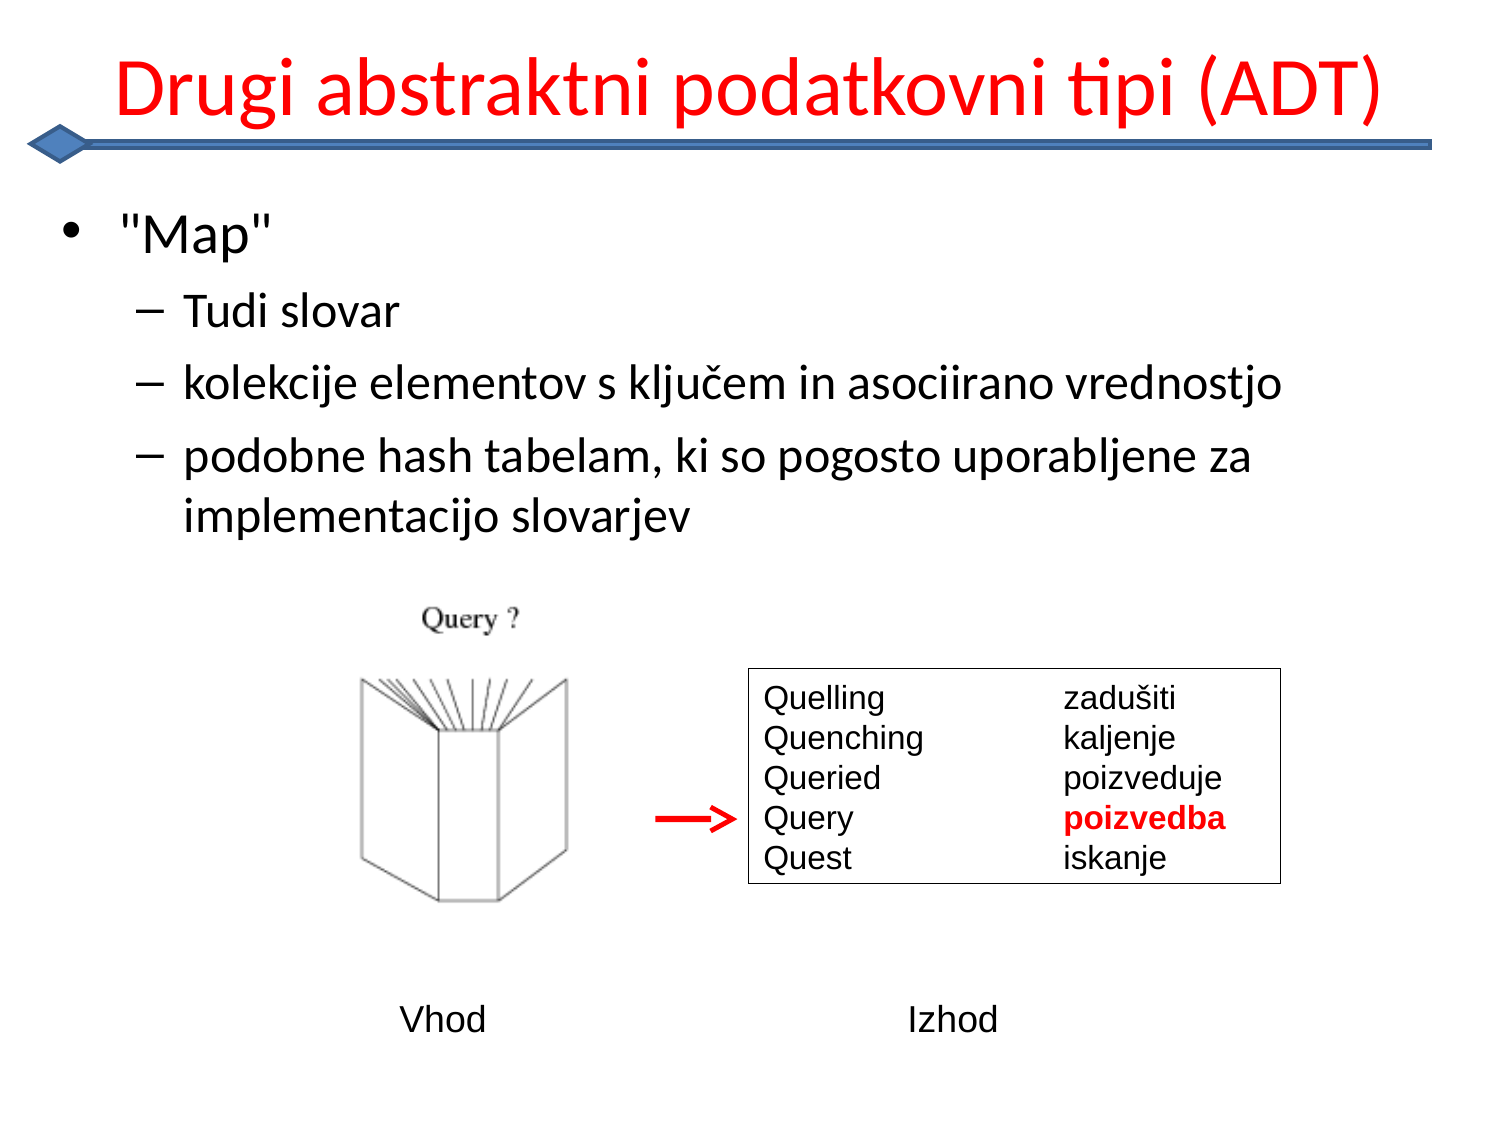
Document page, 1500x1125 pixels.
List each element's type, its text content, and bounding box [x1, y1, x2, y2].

text_box Quelling zadušiti Quenching kaljenje Queried poizveduje Query poizvedba Quest iskanje [748, 668, 1281, 884]
title Drugi abstraktni podatkovni tipi (ADT) [75, 0, 1426, 190]
text_box Vhod [384, 987, 502, 1049]
list "Map" Tudi slovar kolekcije elementov s ključem in asociirano vrednostjo podobne hash tabelam, ki so pogosto uporabljene za implementacijo slovarjev [46, 187, 1397, 931]
picture [277, 562, 656, 941]
text_box Izhod [892, 987, 1014, 1049]
